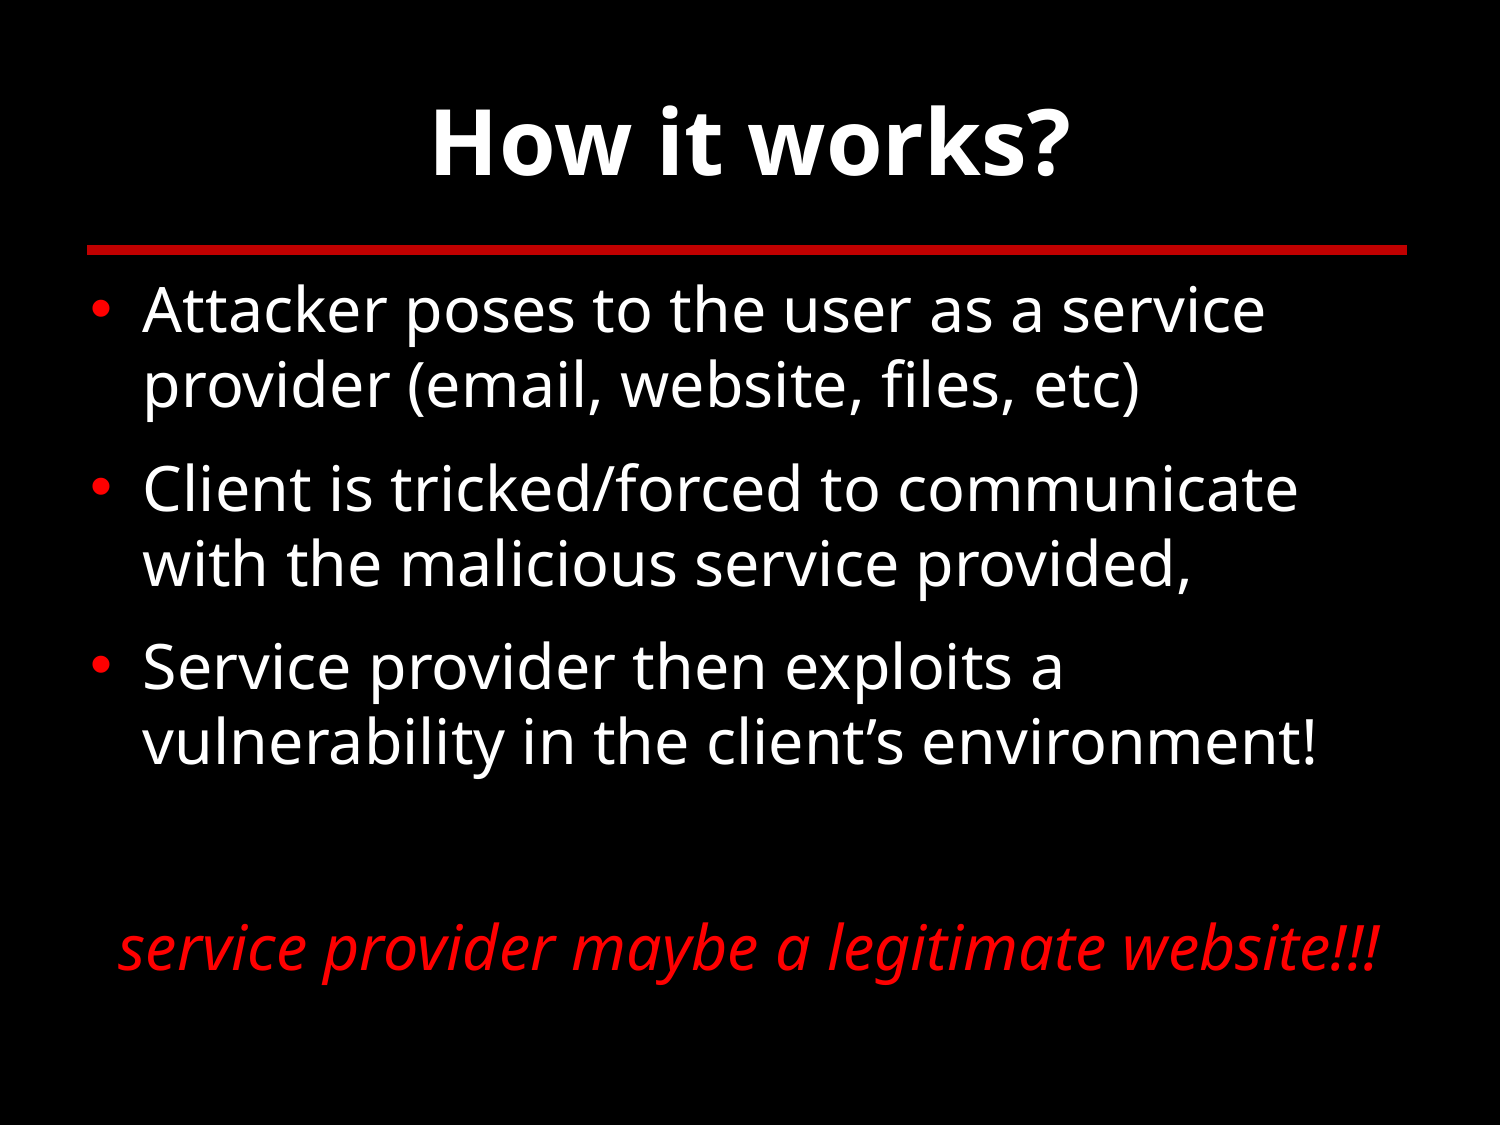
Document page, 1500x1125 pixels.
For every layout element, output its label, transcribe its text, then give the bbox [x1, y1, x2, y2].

title How it works? [75, 45, 1425, 233]
list Attacker poses to the user as a service provider (email, website, files, etc) Client is tricked/forced to communicate with the malicious service provided, Service provider then exploits a vulnerability in the client’s environment! service provider maybe a legitimate website!!! [75, 262, 1425, 1005]
